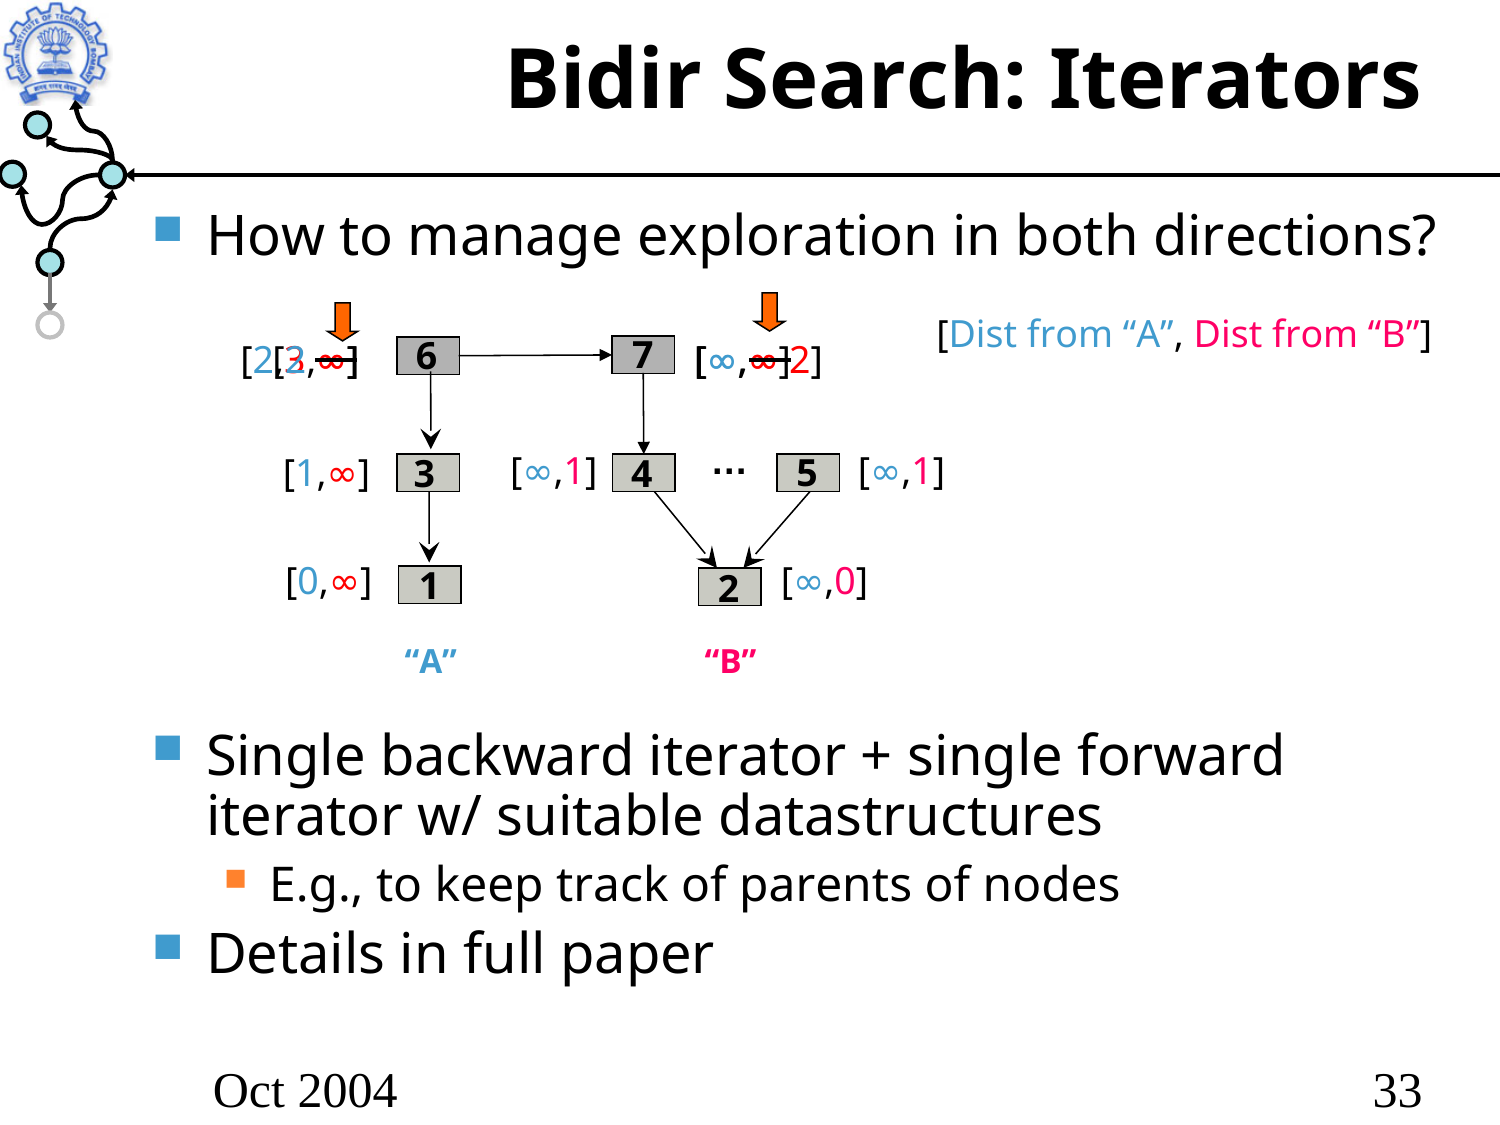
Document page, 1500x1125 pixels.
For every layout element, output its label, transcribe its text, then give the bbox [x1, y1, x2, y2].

text_box [669, 336, 675, 374]
text_box [611, 336, 617, 374]
text_box [833, 454, 840, 492]
title Bidir Search: Iterators [187, 0, 1438, 150]
text_box [451, 454, 460, 492]
text_box [755, 568, 761, 606]
text_box … [695, 429, 763, 490]
text_box [2,3 ∞] [225, 328, 257, 389]
text_box [0,∞] [270, 549, 388, 611]
text_box 6 [401, 324, 453, 385]
text_box [2,∞] [257, 328, 375, 390]
text_box [335, 302, 351, 328]
text_box [∞,0] [766, 549, 883, 611]
text_box “B” [689, 632, 772, 688]
text_box [∞,1] [495, 439, 613, 500]
text_box 3 [398, 441, 451, 503]
text_box 7 [617, 323, 669, 384]
text_box [∞,1] [843, 439, 961, 500]
text_box [777, 454, 781, 492]
text_box 1 [398, 565, 461, 604]
text_box [1,∞] [268, 441, 386, 502]
text_box “A” [389, 632, 472, 688]
text_box [Dist from “A”, Dist from “B”] [921, 311, 1447, 363]
text_box [396, 336, 401, 375]
text_box [668, 454, 676, 492]
text_box How to manage exploration in both directions? Single backward iterator + single forward iterator w/ suitable datastructures E.g., to keep track of parents of nodes Details in full paper [137, 199, 1463, 1050]
text_box 2 [703, 556, 755, 618]
picture [0, 0, 113, 106]
text_box 5 [781, 441, 833, 503]
text_box [∞,∞ 2] [679, 328, 838, 389]
text_box [698, 568, 703, 606]
text_box [453, 336, 460, 375]
text_box [754, 292, 785, 328]
text_box 4 [616, 441, 668, 503]
